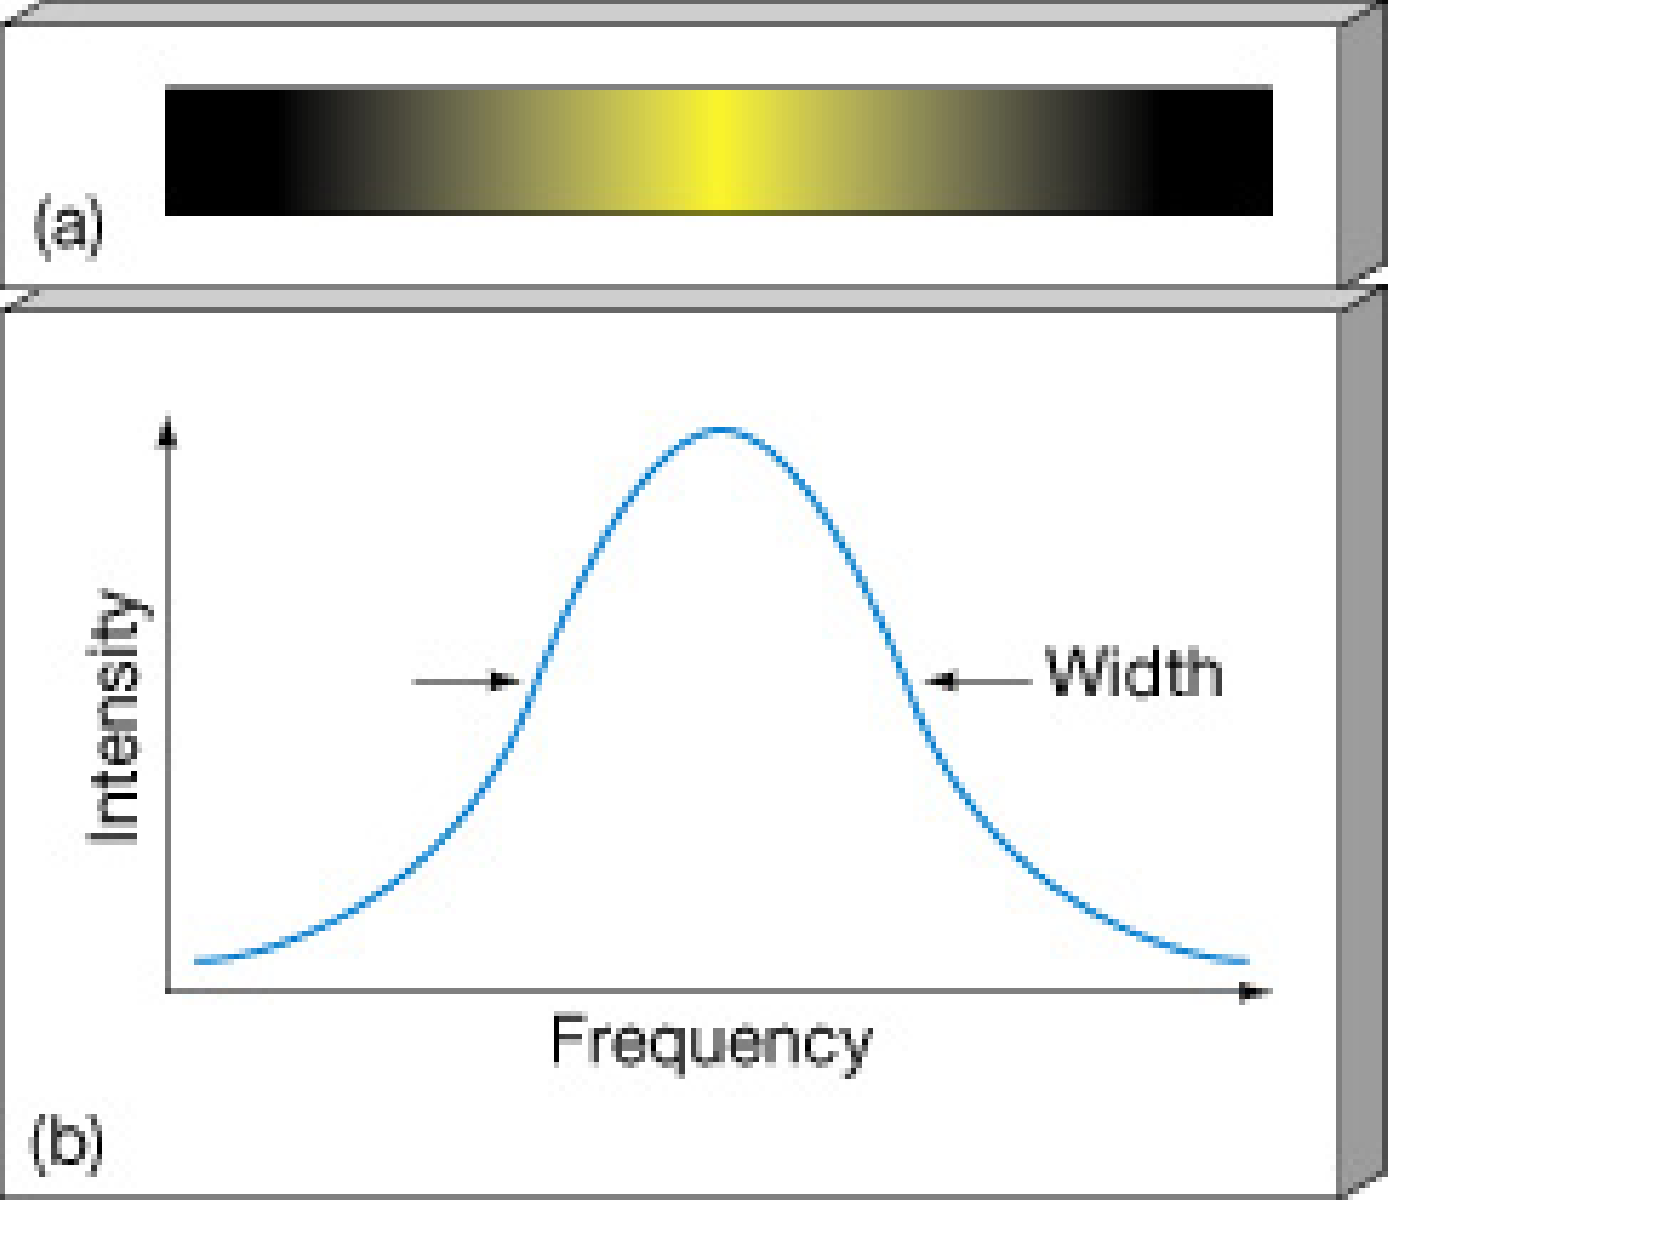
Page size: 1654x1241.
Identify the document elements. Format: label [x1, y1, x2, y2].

picture [0, 0, 1388, 1201]
